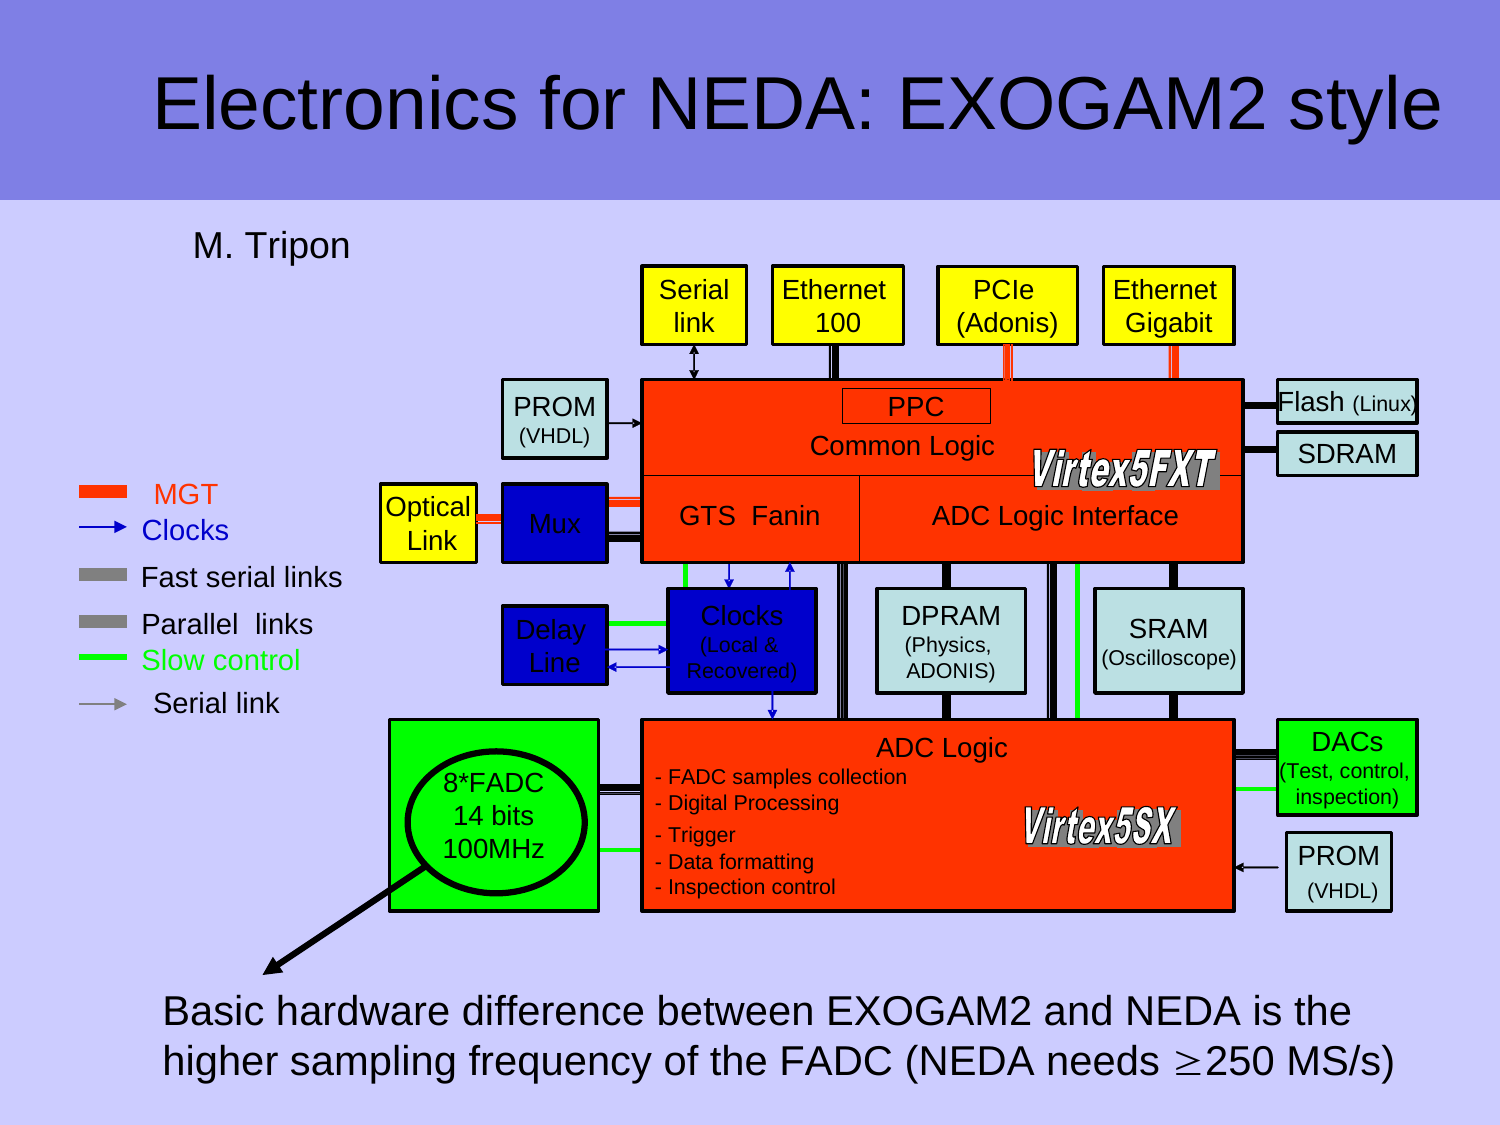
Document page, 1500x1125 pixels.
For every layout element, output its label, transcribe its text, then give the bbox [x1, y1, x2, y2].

text_box Clocks [126, 503, 245, 550]
text_box Basic hardware difference between EXOGAM2 and NEDA is the higher sampling frequency of the FADC (NEDA needs 250 MS/s) [147, 975, 1471, 1092]
text_box Slow control [126, 633, 316, 684]
text_box MGT [158, 489, 164, 503]
text_box MGT [138, 467, 234, 503]
text_box MGT [167, 490, 172, 503]
text_box Fast serial links [126, 550, 359, 601]
picture [411, 755, 581, 890]
text_box Electronics for NEDA: EXOGAM2 style [137, 24, 1463, 175]
text_box Parallel links [126, 597, 329, 649]
text_box M. Tripon [177, 213, 366, 275]
text_box Serial link [138, 677, 296, 728]
picture [378, 264, 1421, 932]
